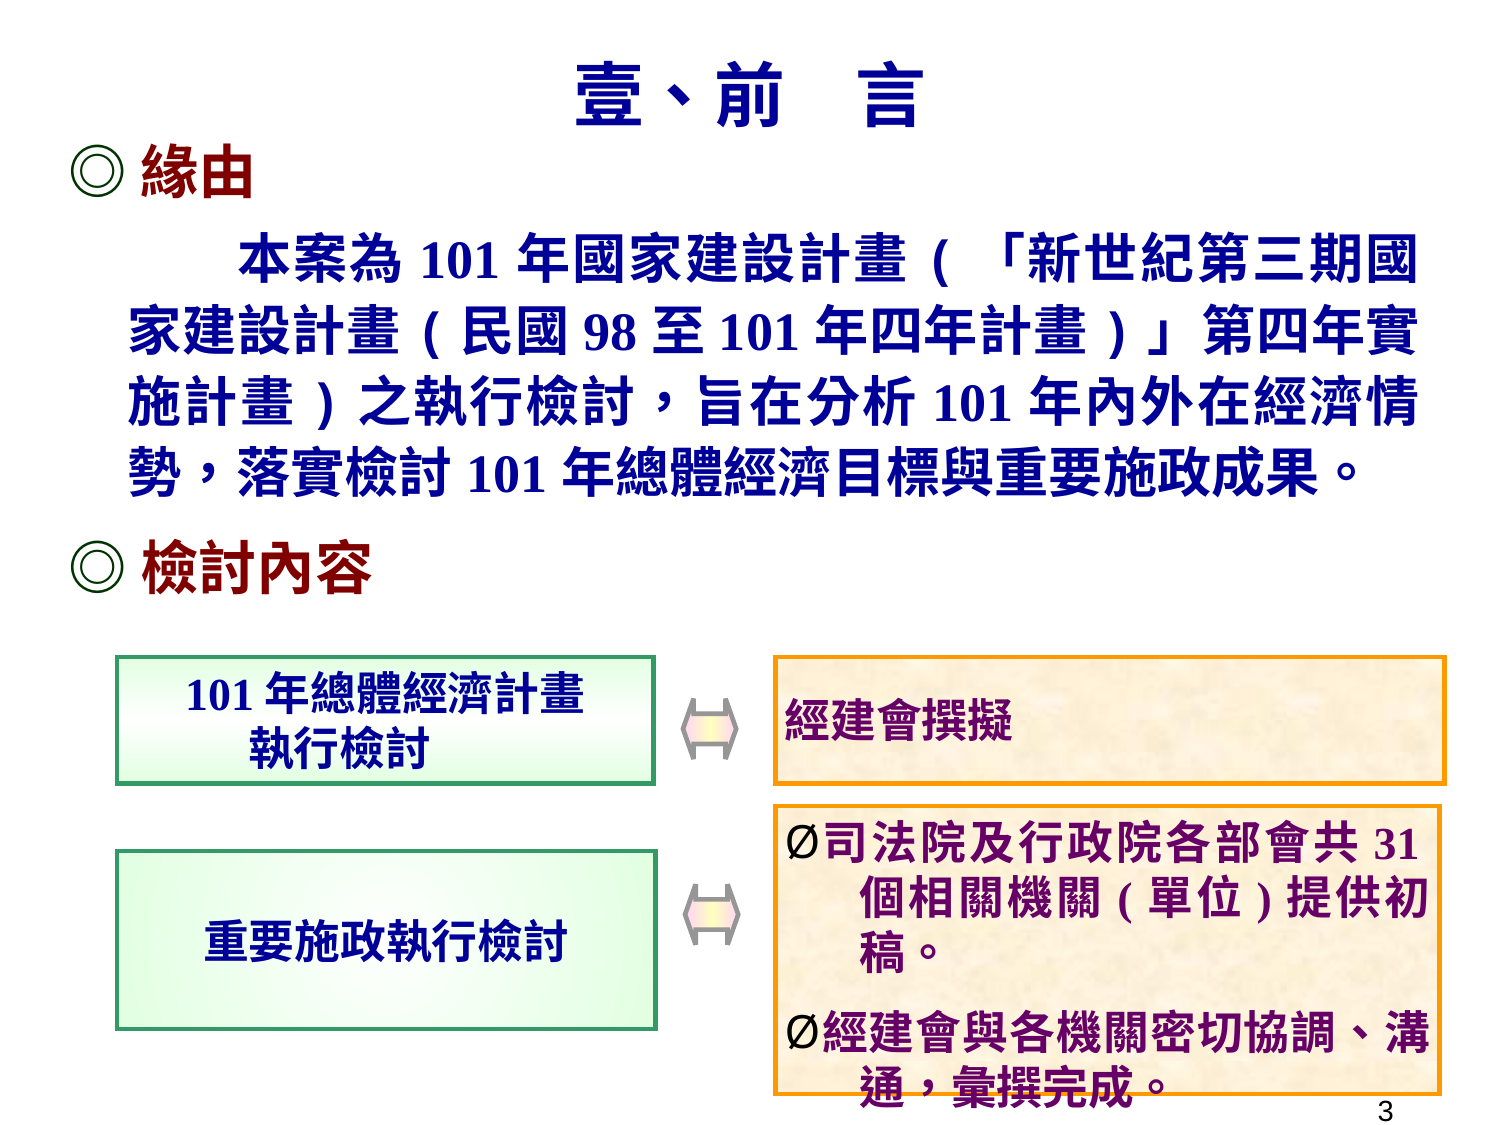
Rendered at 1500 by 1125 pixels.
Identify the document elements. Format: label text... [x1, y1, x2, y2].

text_box ◎緣由 本案為101年國家建設計畫(「新世紀第三期國家建設計畫(民國98至101年四年計畫)」第四年實施計畫)之執行檢討，旨在分析101年內外在經濟情勢，落實檢討101年總體經濟目標與重要施政成果。 ◎檢討內容 [53, 143, 1436, 611]
text_box [682, 698, 737, 760]
text_box 經建會撰擬 [775, 657, 1445, 784]
text_box 2 [1362, 1084, 1500, 1125]
text_box 壹、前 言 [0, 43, 1500, 143]
text_box 重要施政執行檢討 [116, 851, 656, 1030]
text_box 司法院及行政院各部會共31個相關機關(單位)提供初稿。 經建會與各機關密切協調、溝通，彙撰完成。 [775, 805, 1440, 1095]
text_box [685, 884, 739, 945]
text_box 101年總體經濟計畫 執行檢討 [116, 657, 654, 784]
